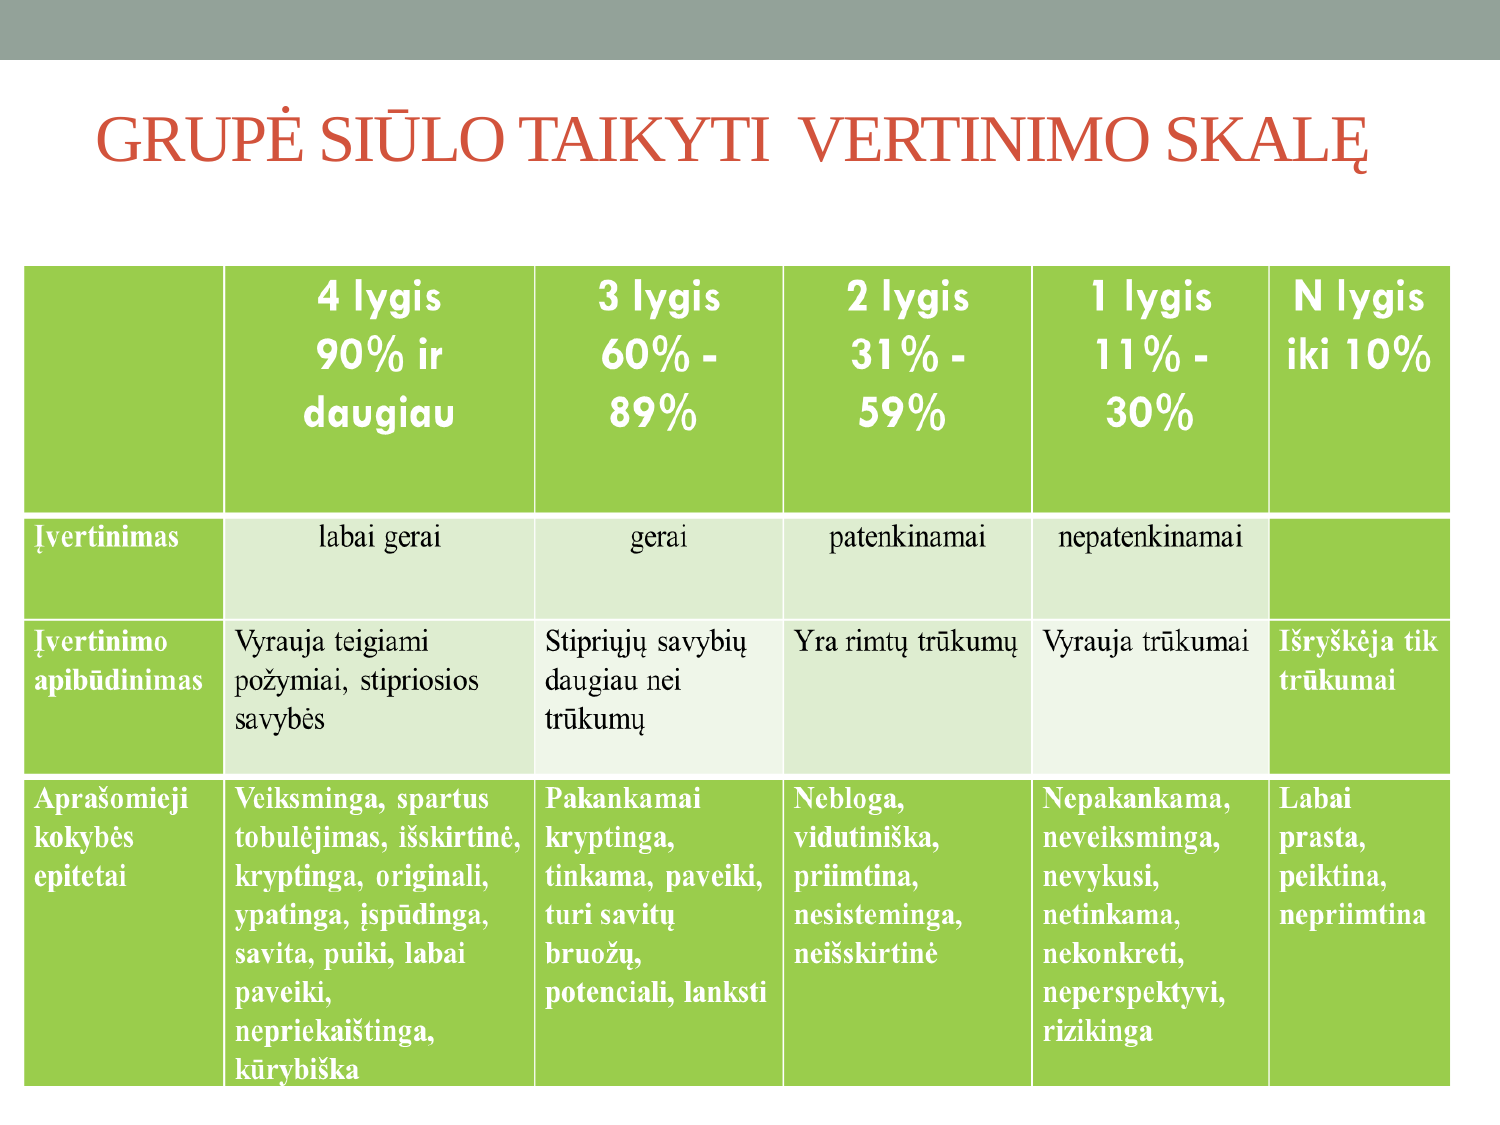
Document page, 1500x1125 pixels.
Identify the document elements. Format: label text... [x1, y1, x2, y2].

picture [23, 249, 1451, 1106]
title GRUPĖ SIŪLO TAIKYTI VERTINIMO SKALĘ [19, 87, 1447, 251]
